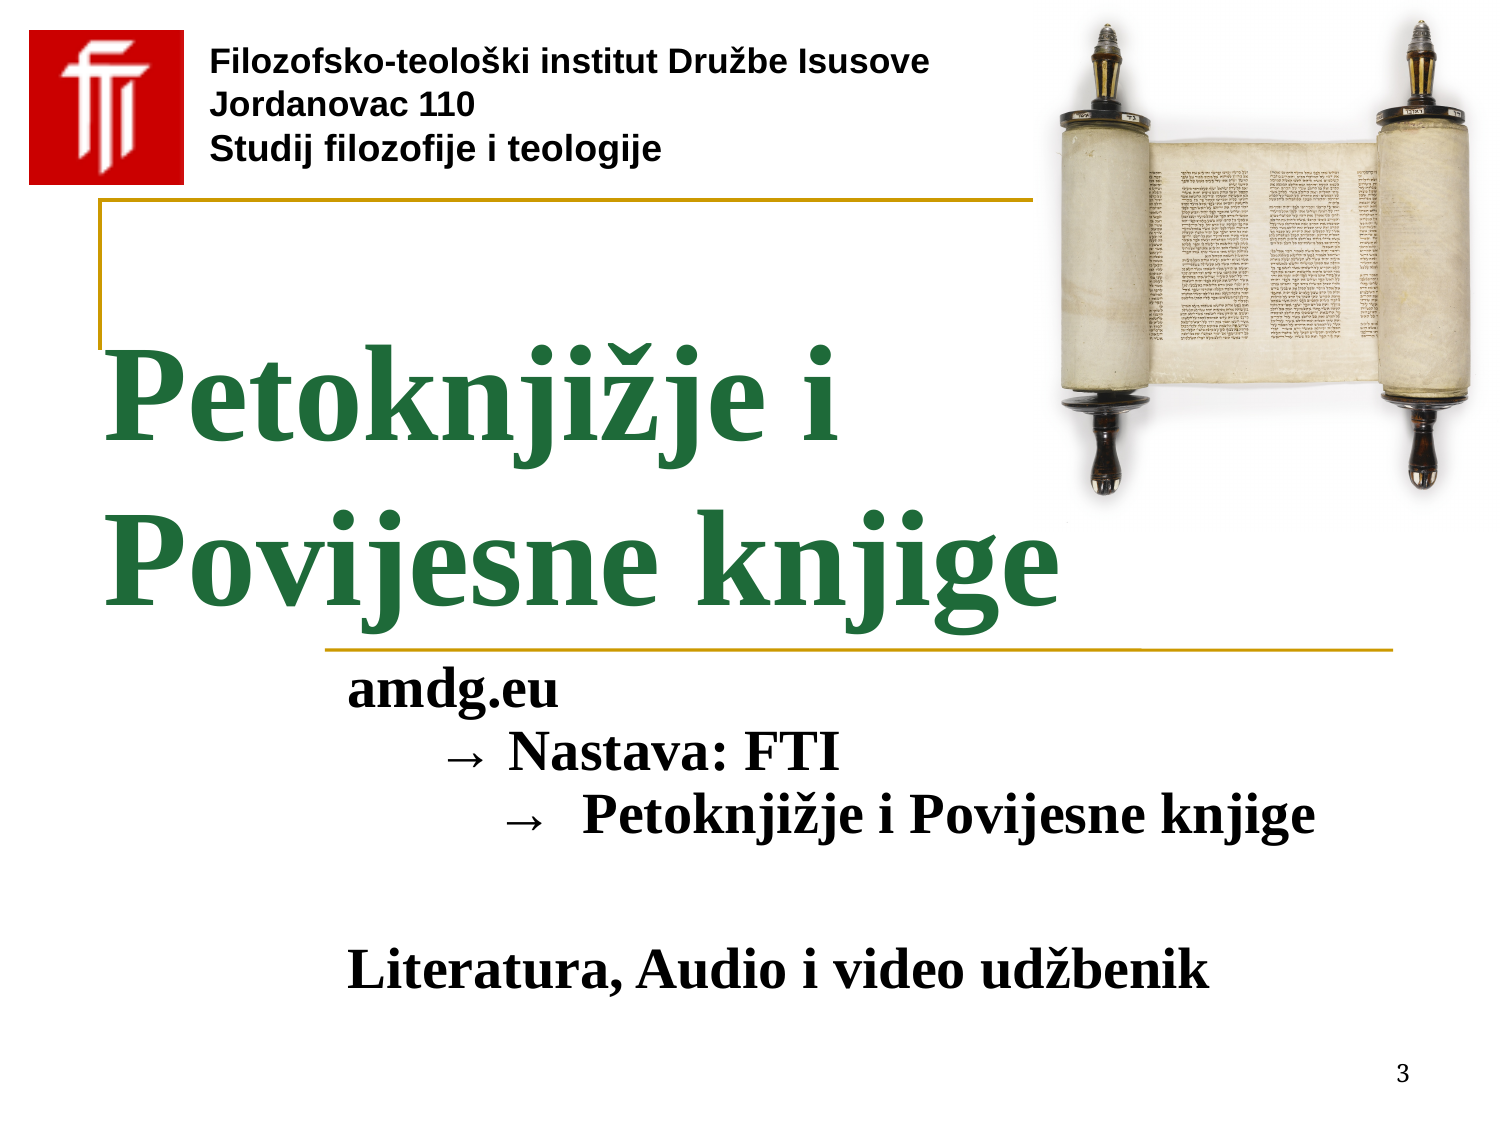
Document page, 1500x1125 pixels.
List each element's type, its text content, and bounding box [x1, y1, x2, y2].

title Petoknjižje i Povijesne knjige [88, 295, 1375, 650]
subtitle amdg.eu → Nastava: FTI → Petoknjižje i Povijesne knjige Literatura, Audio i video udžbenik [295, 649, 1500, 1125]
text_box Filozofsko-teološki institut Družbe Isusove Jordanovac 110 Studij filozofije i teologije [194, 30, 963, 177]
picture [1033, 0, 1500, 532]
picture [29, 30, 184, 185]
